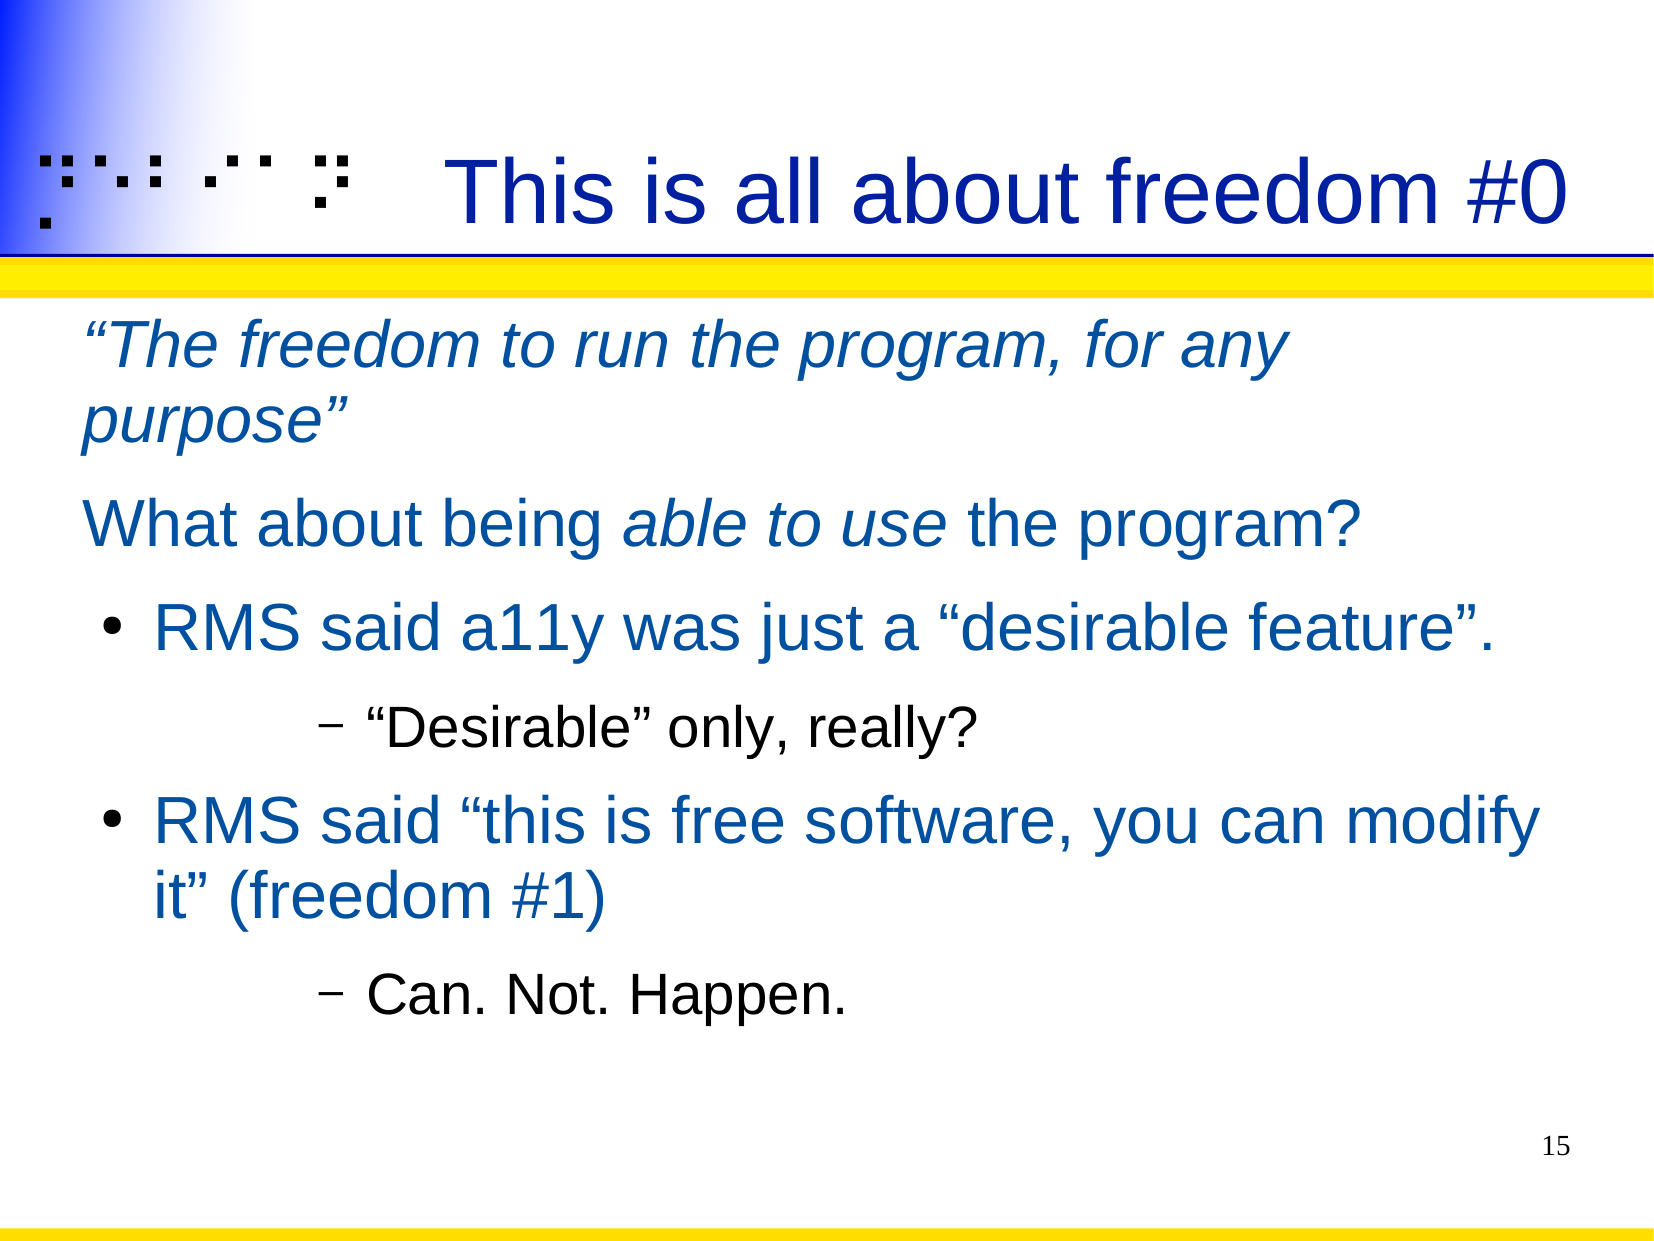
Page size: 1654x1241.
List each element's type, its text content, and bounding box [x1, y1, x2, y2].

title This is all about freedom #0 [372, 126, 1571, 257]
list “The freedom to run the program, for any purpose” What about being able to use the program? RMS said a11y was just a “desirable feature”. “Desirable” only, really? RMS said “this is free software, you can modify it” (freedom #1) Can. Not. Happen. [82, 307, 1571, 1126]
